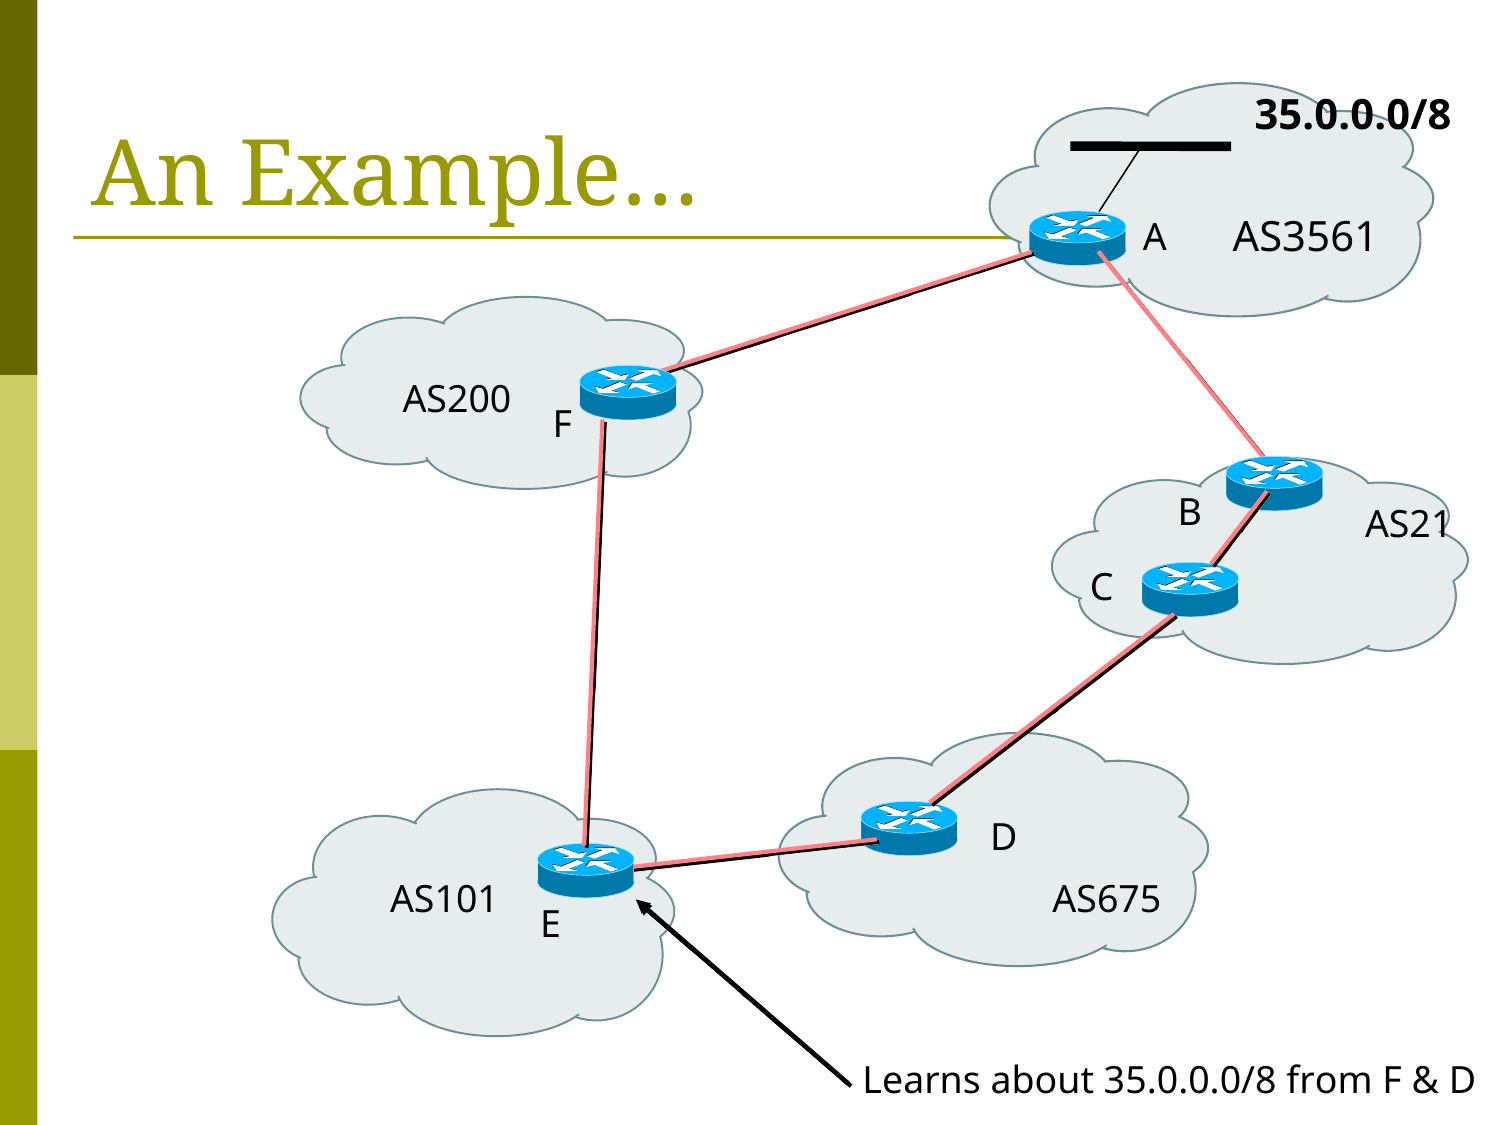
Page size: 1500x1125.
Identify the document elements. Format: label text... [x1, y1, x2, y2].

text_box AS3561 [1217, 202, 1388, 268]
picture [987, 81, 1438, 321]
text_box A [1127, 205, 1181, 267]
text_box 35.0.0.0/8 [1239, 79, 1492, 146]
picture [1080, 229, 1107, 238]
picture [588, 862, 614, 870]
picture [1082, 216, 1108, 225]
text_box AS200 [387, 367, 523, 428]
picture [1247, 462, 1273, 470]
text_box AS21 [1350, 492, 1465, 553]
title An Example… [75, 45, 1426, 233]
picture [558, 848, 584, 857]
text_box C [1074, 555, 1128, 616]
picture [776, 730, 1018, 848]
picture [591, 849, 616, 858]
picture [1244, 474, 1271, 483]
picture [555, 861, 582, 870]
picture [914, 807, 939, 816]
text_box F [537, 392, 588, 453]
picture [881, 807, 908, 815]
picture [1050, 456, 1262, 668]
picture [1277, 475, 1303, 486]
text_box E [525, 892, 577, 953]
text_box Learns about 35.0.0.0/8 from F & D [847, 1048, 1470, 1110]
picture [878, 819, 905, 828]
picture [298, 295, 707, 492]
text_box B [1162, 480, 1215, 541]
picture [1192, 581, 1219, 591]
picture [1279, 462, 1306, 471]
picture [1049, 216, 1076, 225]
text_box AS101 [374, 867, 511, 928]
picture [1162, 568, 1189, 576]
picture [1047, 229, 1073, 239]
picture [776, 730, 1213, 970]
text_box AS675 [1037, 867, 1173, 928]
picture [987, 257, 1150, 321]
picture [270, 787, 679, 1041]
picture [1159, 580, 1187, 589]
picture [1115, 456, 1472, 668]
picture [911, 820, 938, 828]
text_box D [975, 805, 1031, 866]
picture [1195, 567, 1221, 577]
